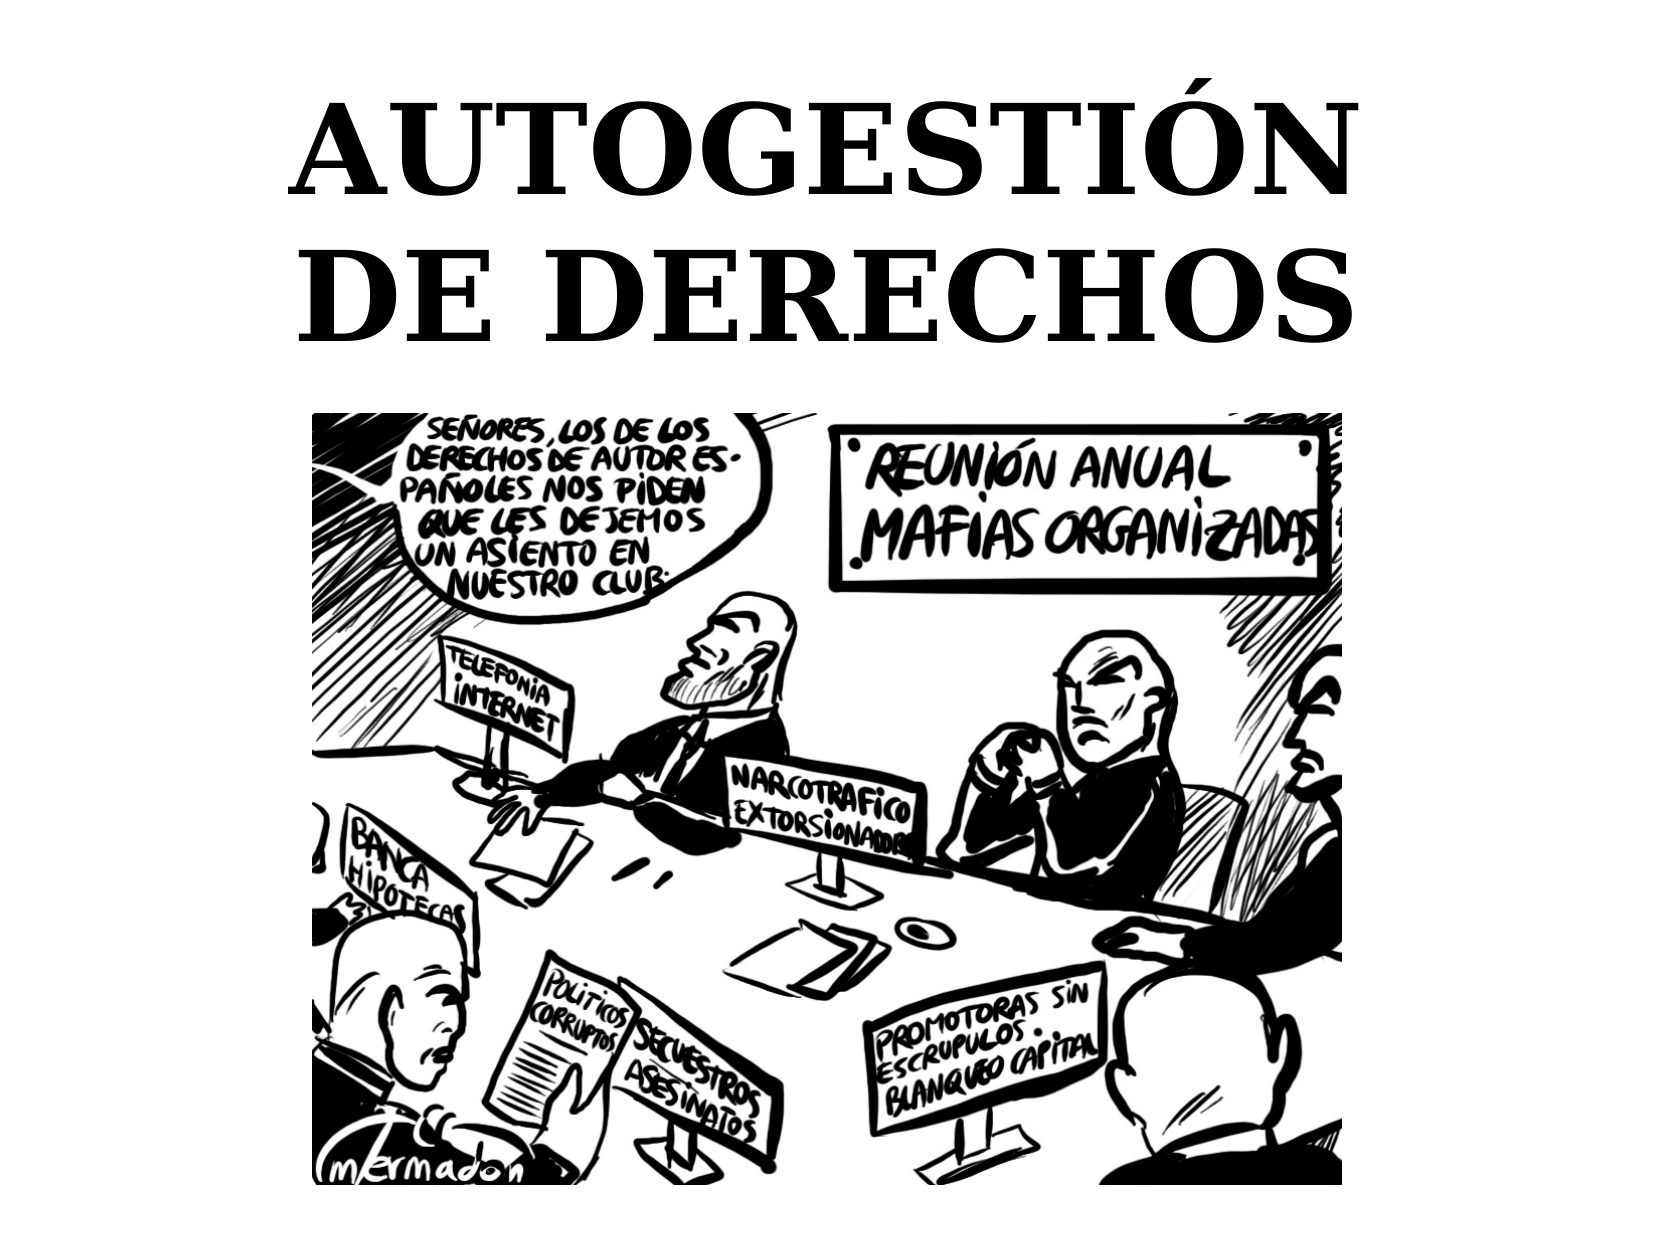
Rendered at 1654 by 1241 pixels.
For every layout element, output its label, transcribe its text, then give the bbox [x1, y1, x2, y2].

picture [312, 413, 1342, 1185]
title AUTOGESTIÓN DE DERECHOS [0, 0, 1654, 449]
